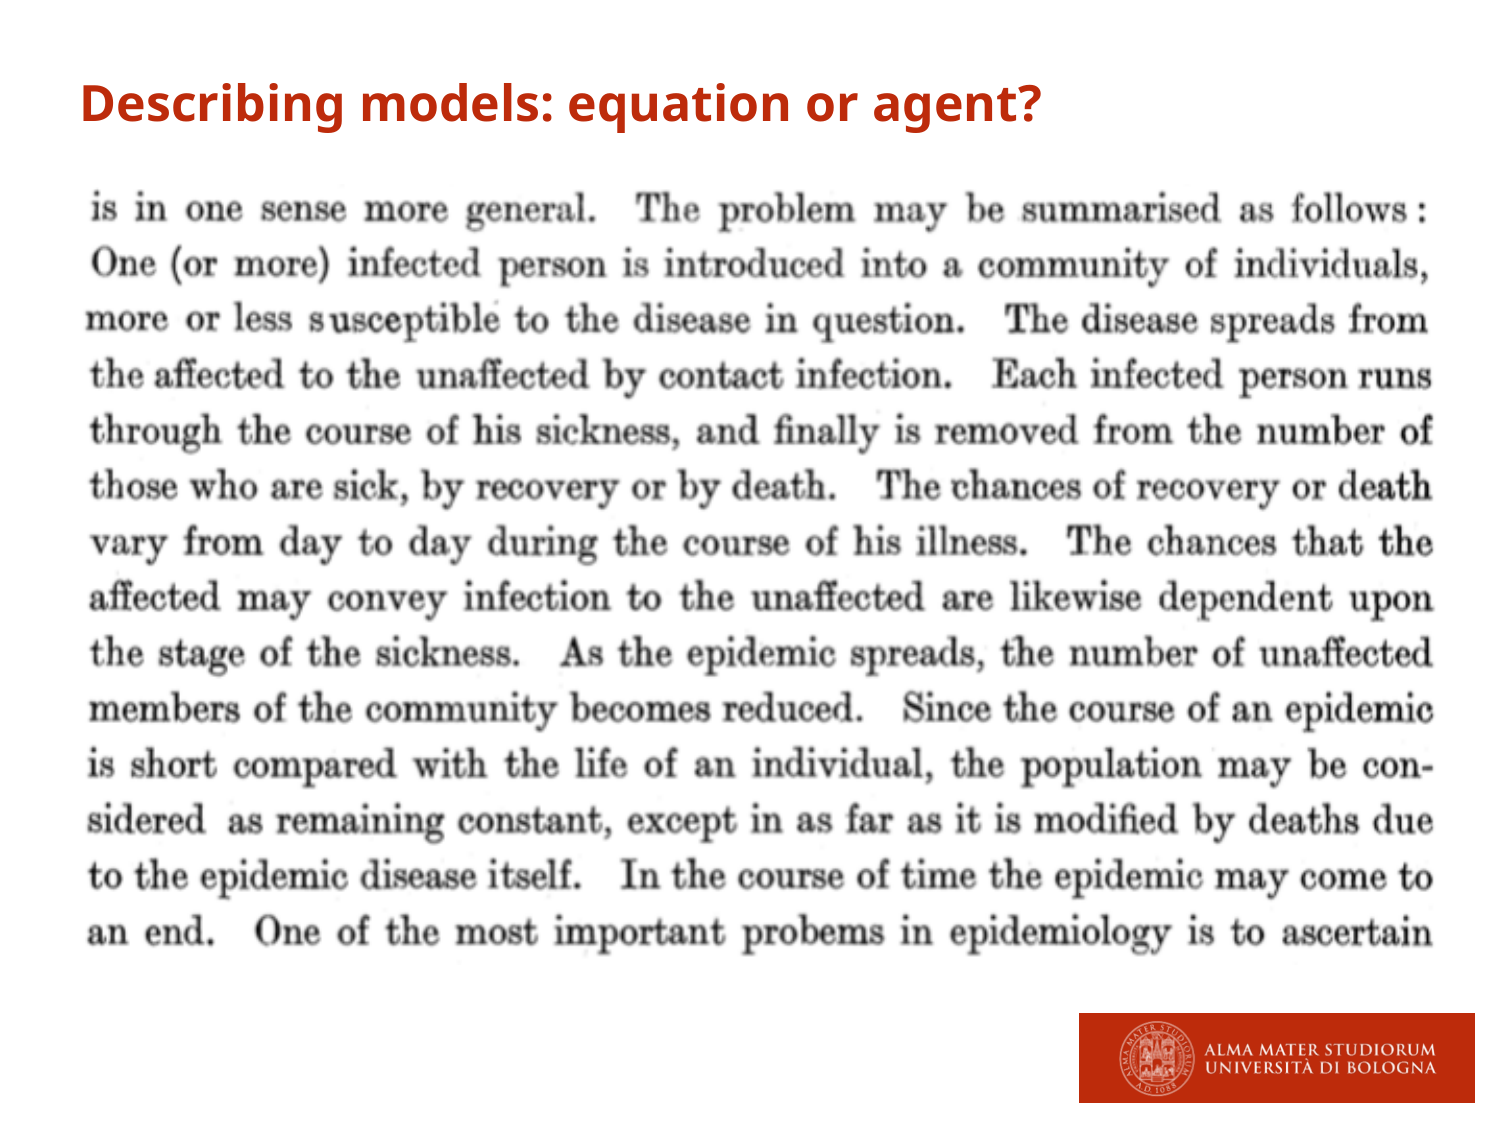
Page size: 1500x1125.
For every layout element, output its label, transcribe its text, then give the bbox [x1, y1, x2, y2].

list Describing models: equation or agent? [64, 78, 1447, 185]
picture [76, 184, 1450, 965]
